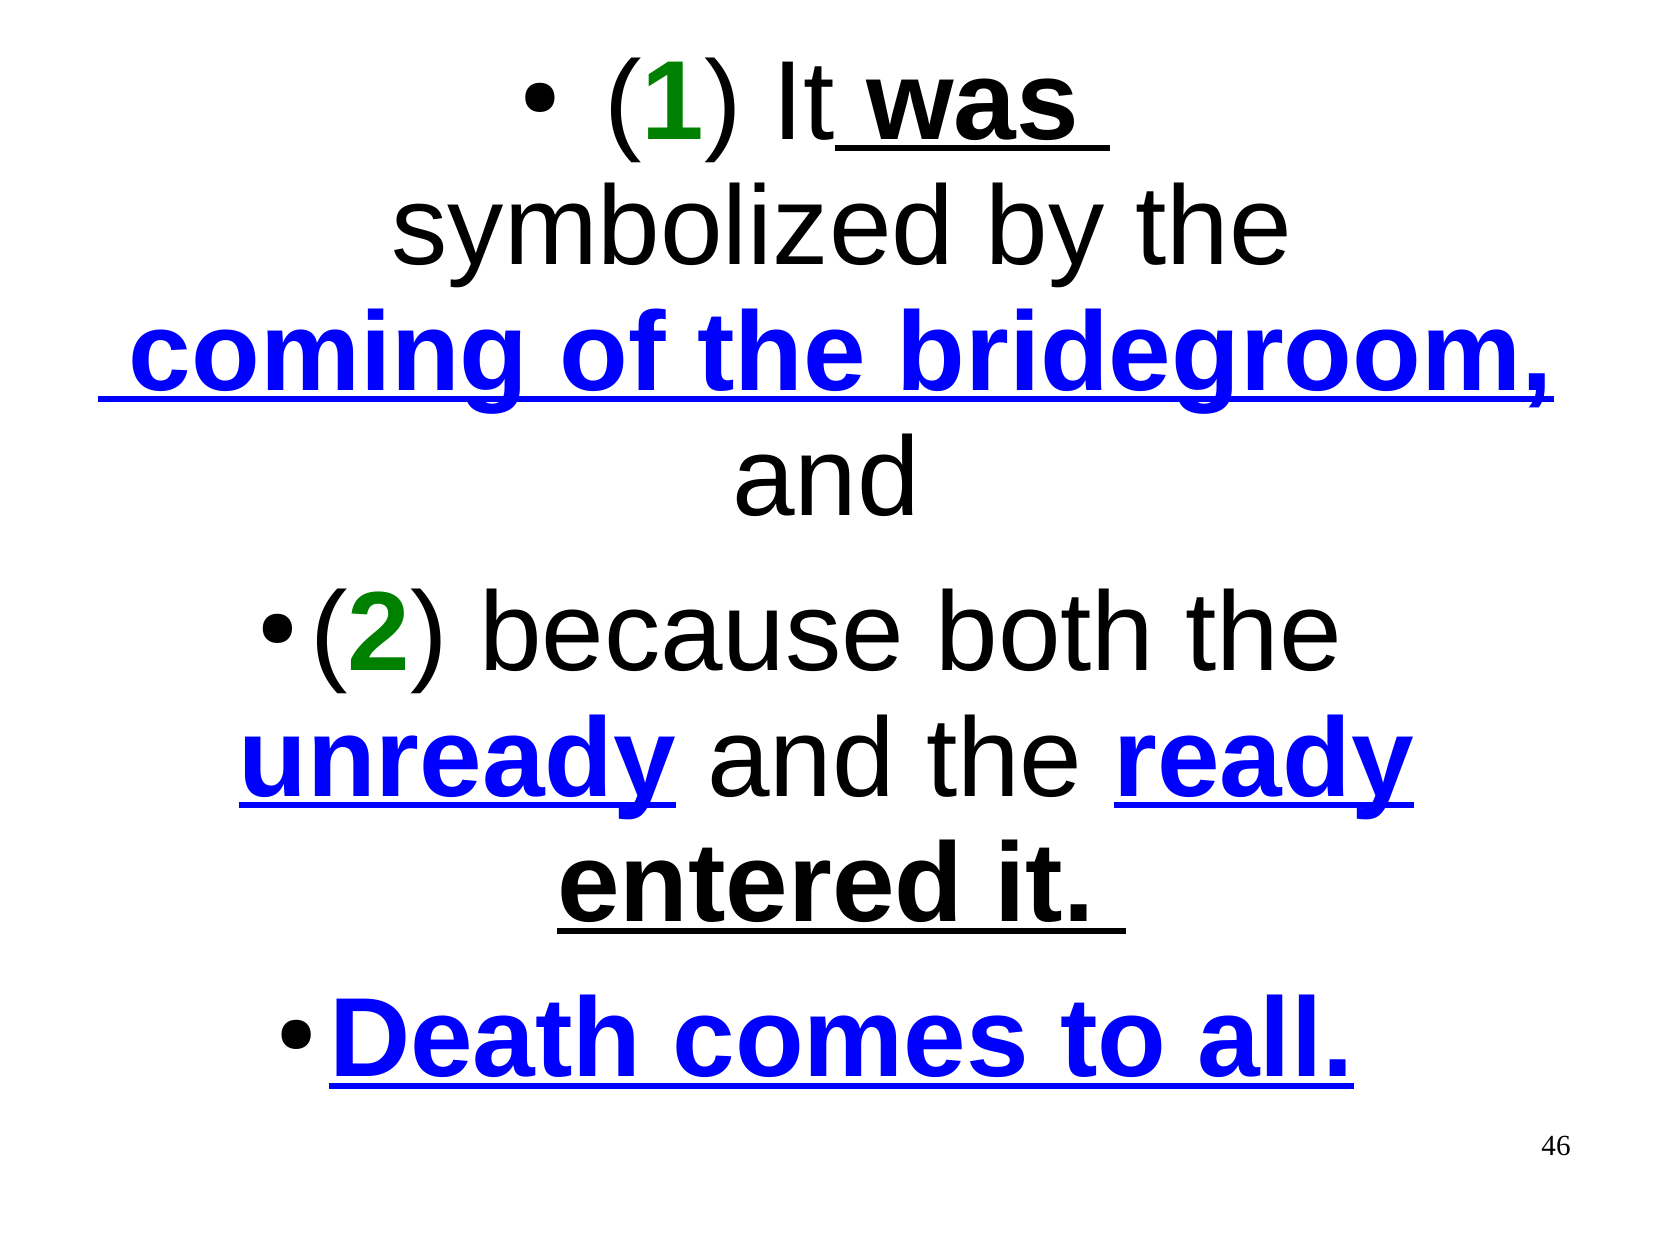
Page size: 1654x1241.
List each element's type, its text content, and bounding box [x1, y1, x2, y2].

list (1) It was symbolized by the coming of the bridegroom, and (2) because both the unready and the ready entered it. Death comes to all. [0, 37, 1613, 1201]
